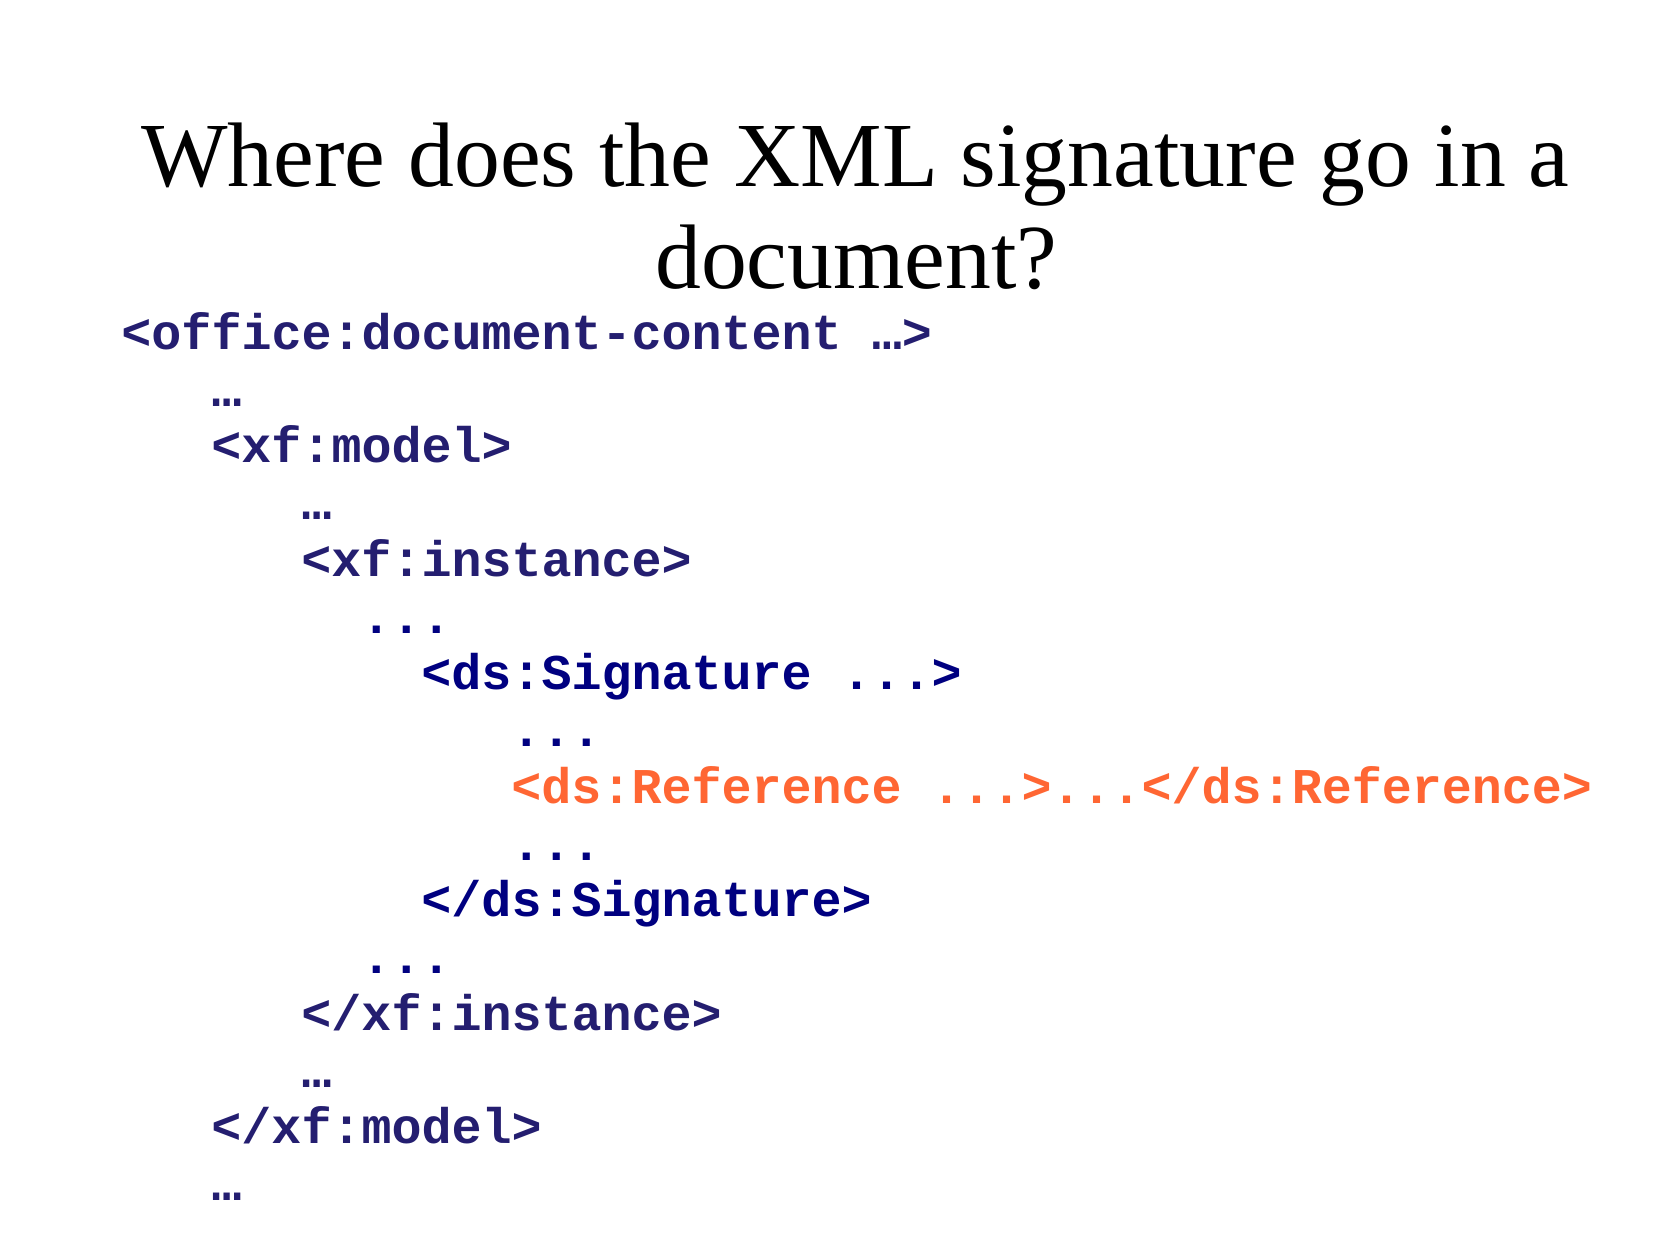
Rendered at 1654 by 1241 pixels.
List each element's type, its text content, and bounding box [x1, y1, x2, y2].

title Where does the XML signature go in a document? [121, 100, 1592, 307]
list <office:document-content …> … <xf:model> … <xf:instance> ... <ds:Signature ...> ... <ds:Reference ...>...</ds:Reference> ... </ds:Signature> ... </xf:instance> … </xf:model> … [121, 307, 1634, 1241]
